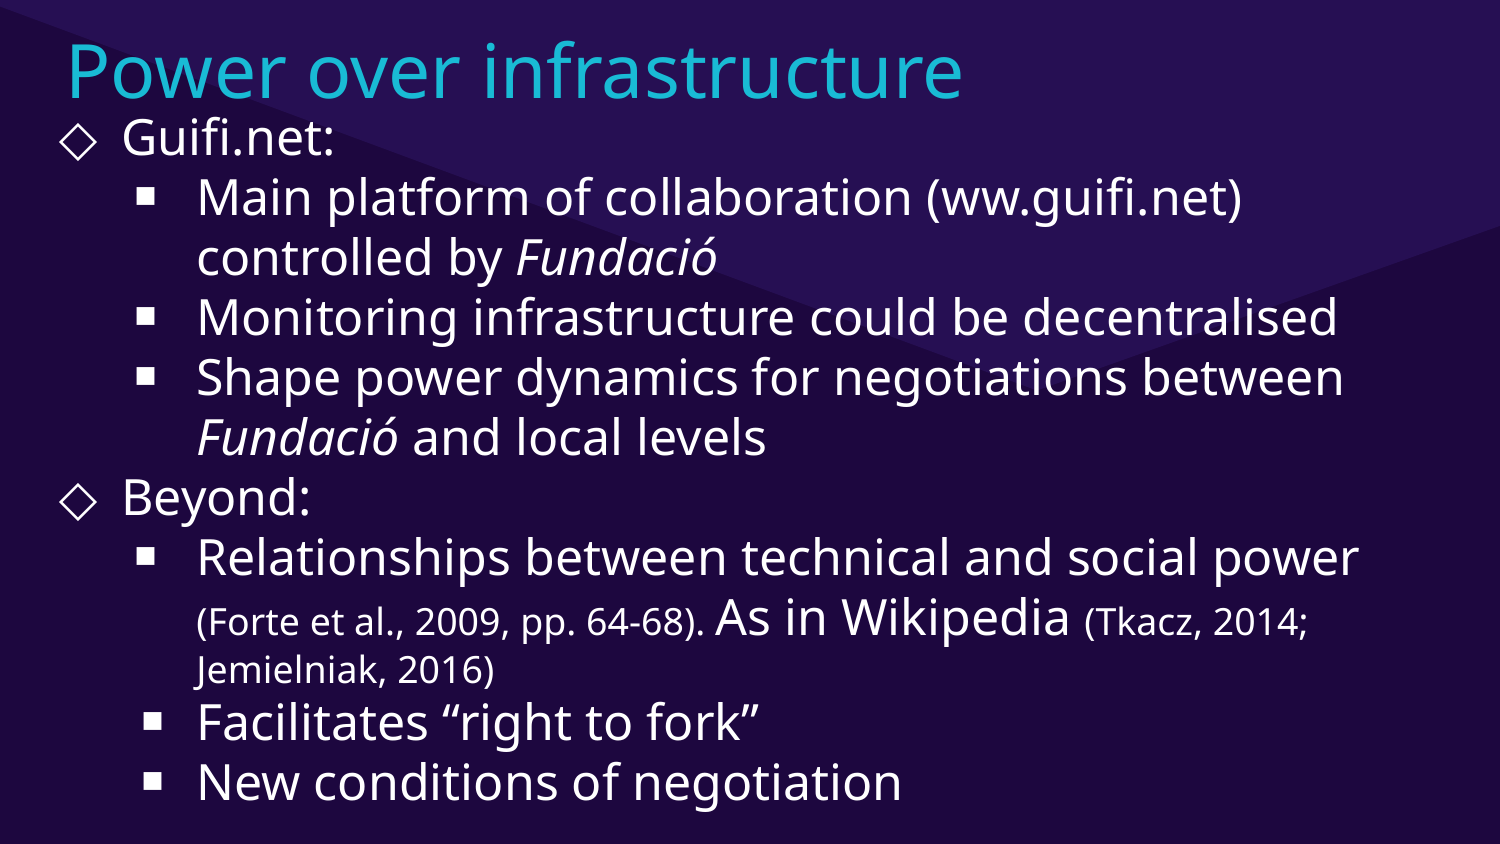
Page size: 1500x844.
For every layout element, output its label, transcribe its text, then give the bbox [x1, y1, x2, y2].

title Power over infrastructure [50, 22, 1472, 90]
list Guifi.net: Main platform of collaboration (ww.guifi.net) controlled by Fundació Monitoring infrastructure could be decentralised Shape power dynamics for negotiations between Fundació and local levels Beyond: Relationships between technical and social power (Forte et al., 2009, pp. 64-68). As in Wikipedia (Tkacz, 2014; Jemielniak, 2016) Facilitates “right to fork” New conditions of negotiation [31, 90, 1484, 739]
